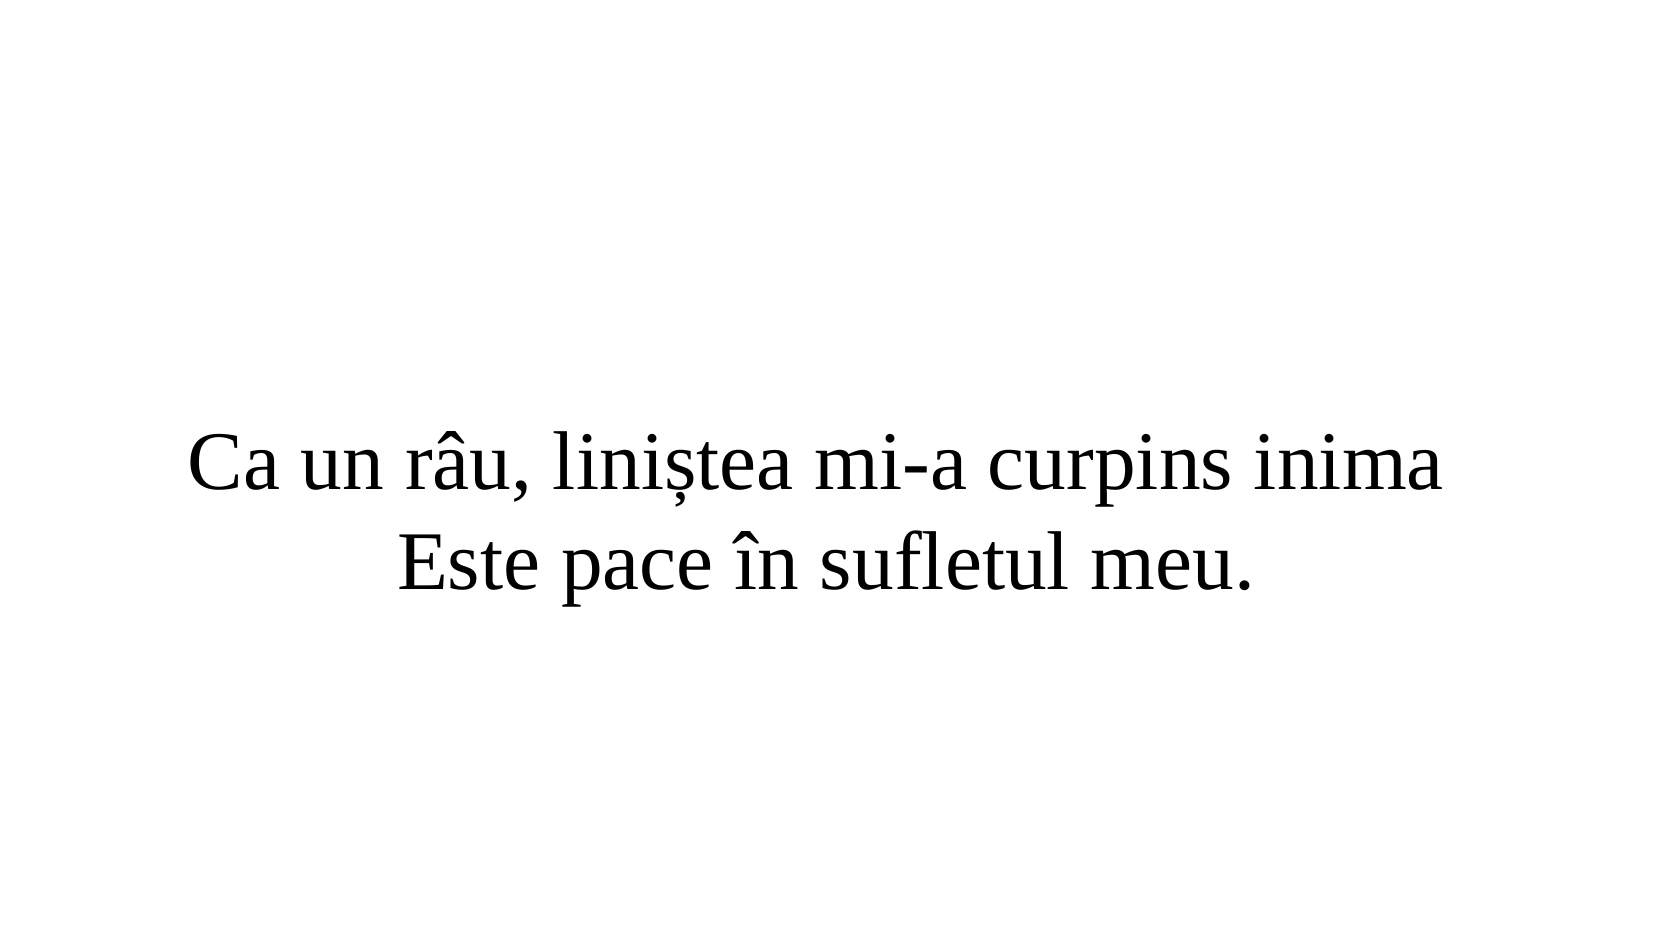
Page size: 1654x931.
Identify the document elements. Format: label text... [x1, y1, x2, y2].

subtitle Ca un râu, liniștea mi-a curpins inima Este pace în sufletul meu. [0, 298, 1654, 671]
